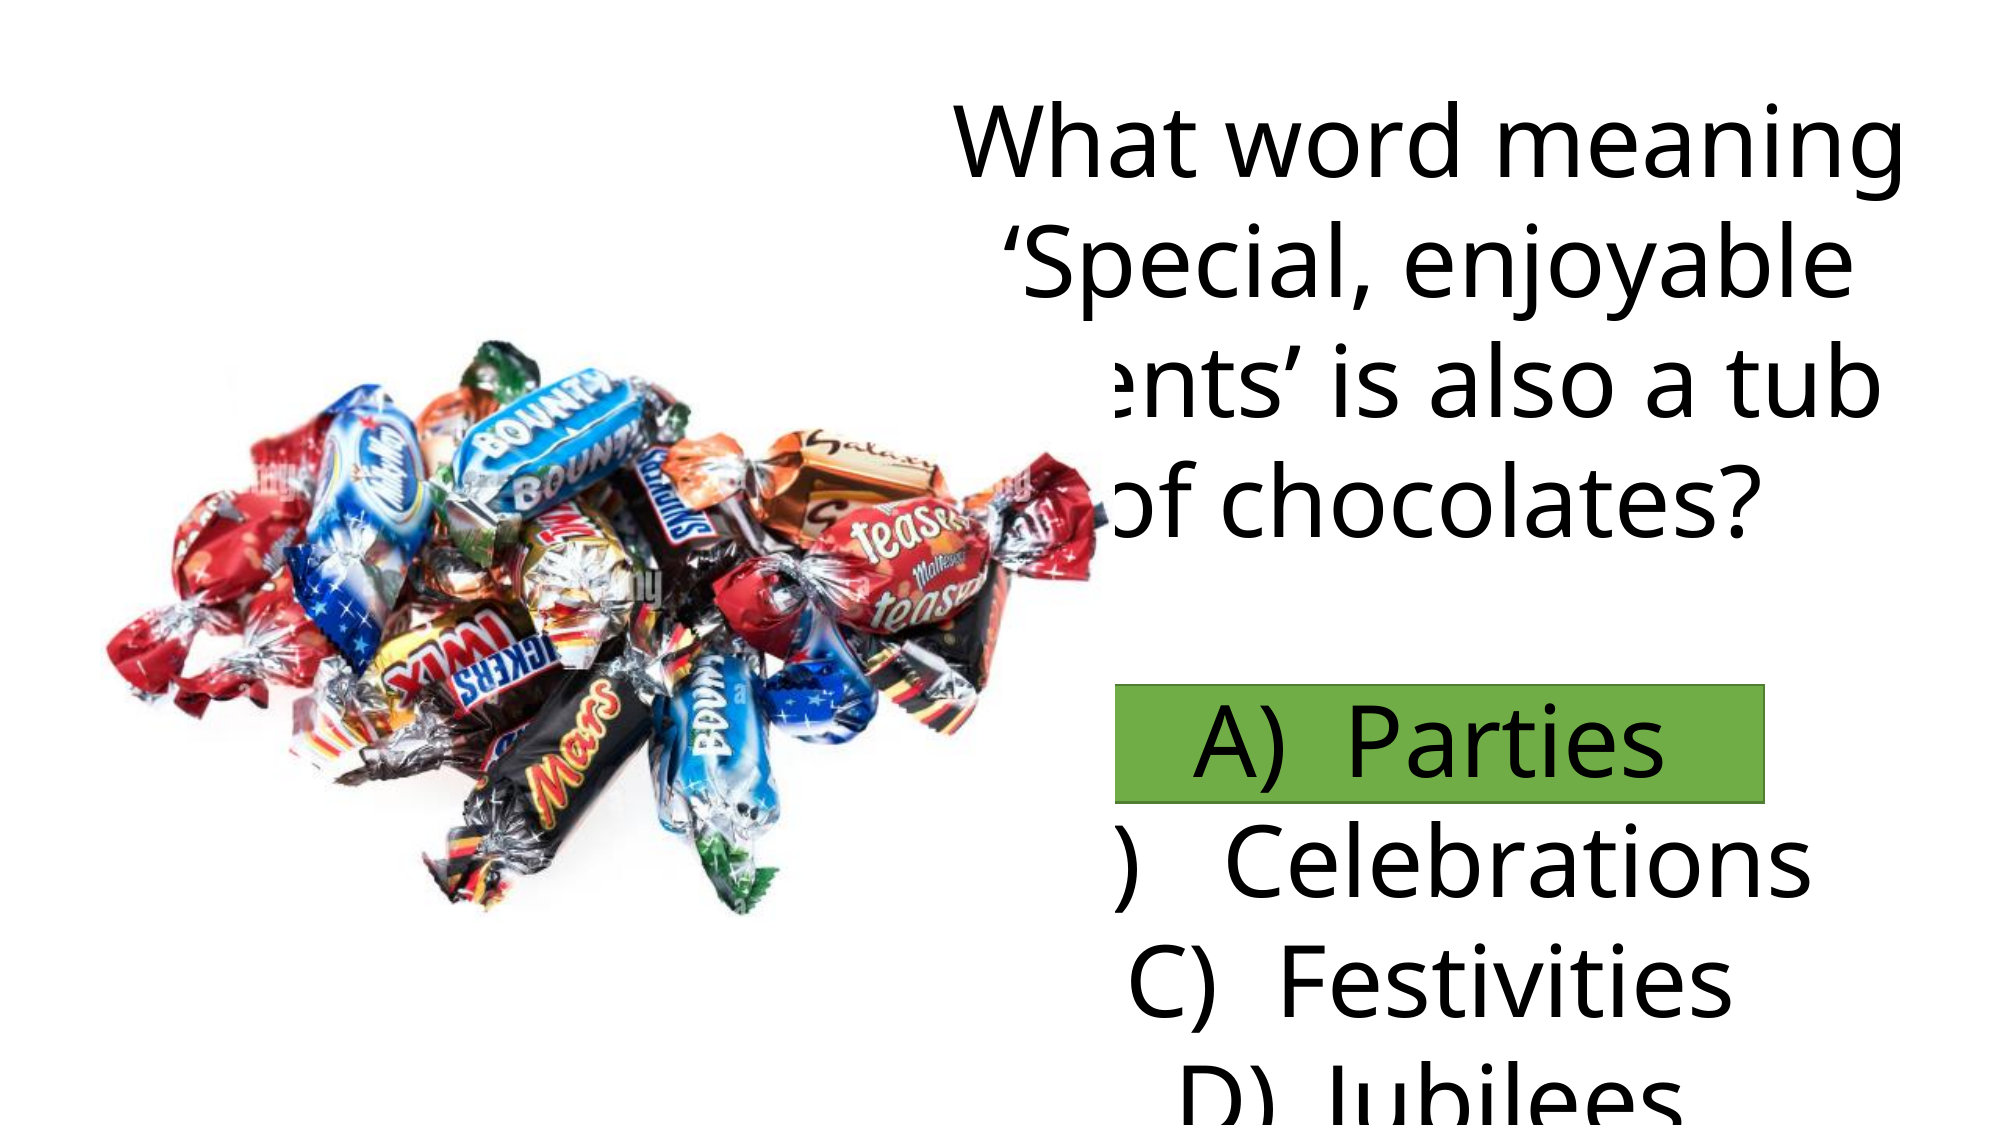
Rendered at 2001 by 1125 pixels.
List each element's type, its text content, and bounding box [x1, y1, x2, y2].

text_box What word meaning ‘Special, enjoyable events’ is also a tub of chocolates? Parties Celebrations Festivities Jubilees [930, 70, 1931, 1055]
picture [100, 328, 1115, 922]
